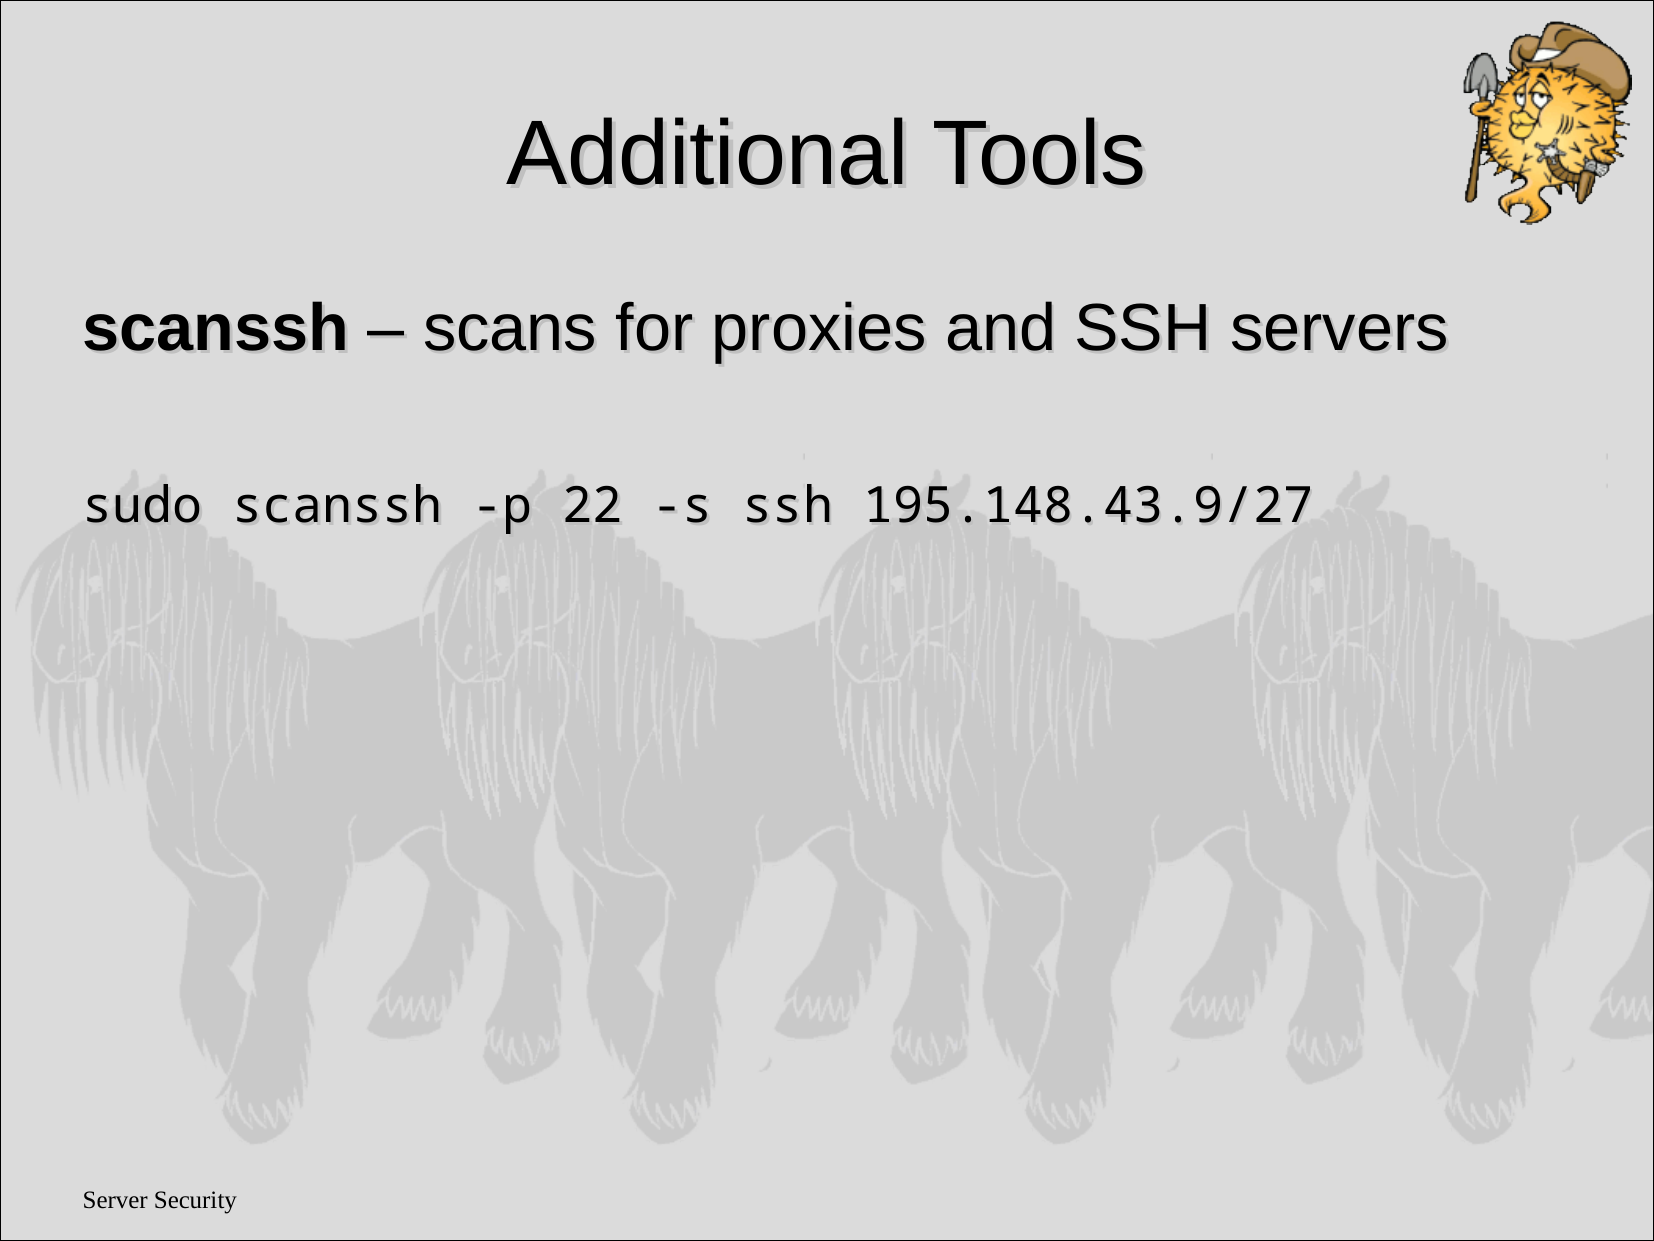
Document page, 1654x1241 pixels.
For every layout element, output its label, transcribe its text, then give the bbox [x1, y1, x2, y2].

title Additional Tools [82, 56, 1571, 250]
list scanssh – scans for proxies and SSH servers sudo scanssh -p 22 -s ssh 195.148.43.9/27 [82, 290, 1571, 1094]
picture [1462, 20, 1632, 225]
